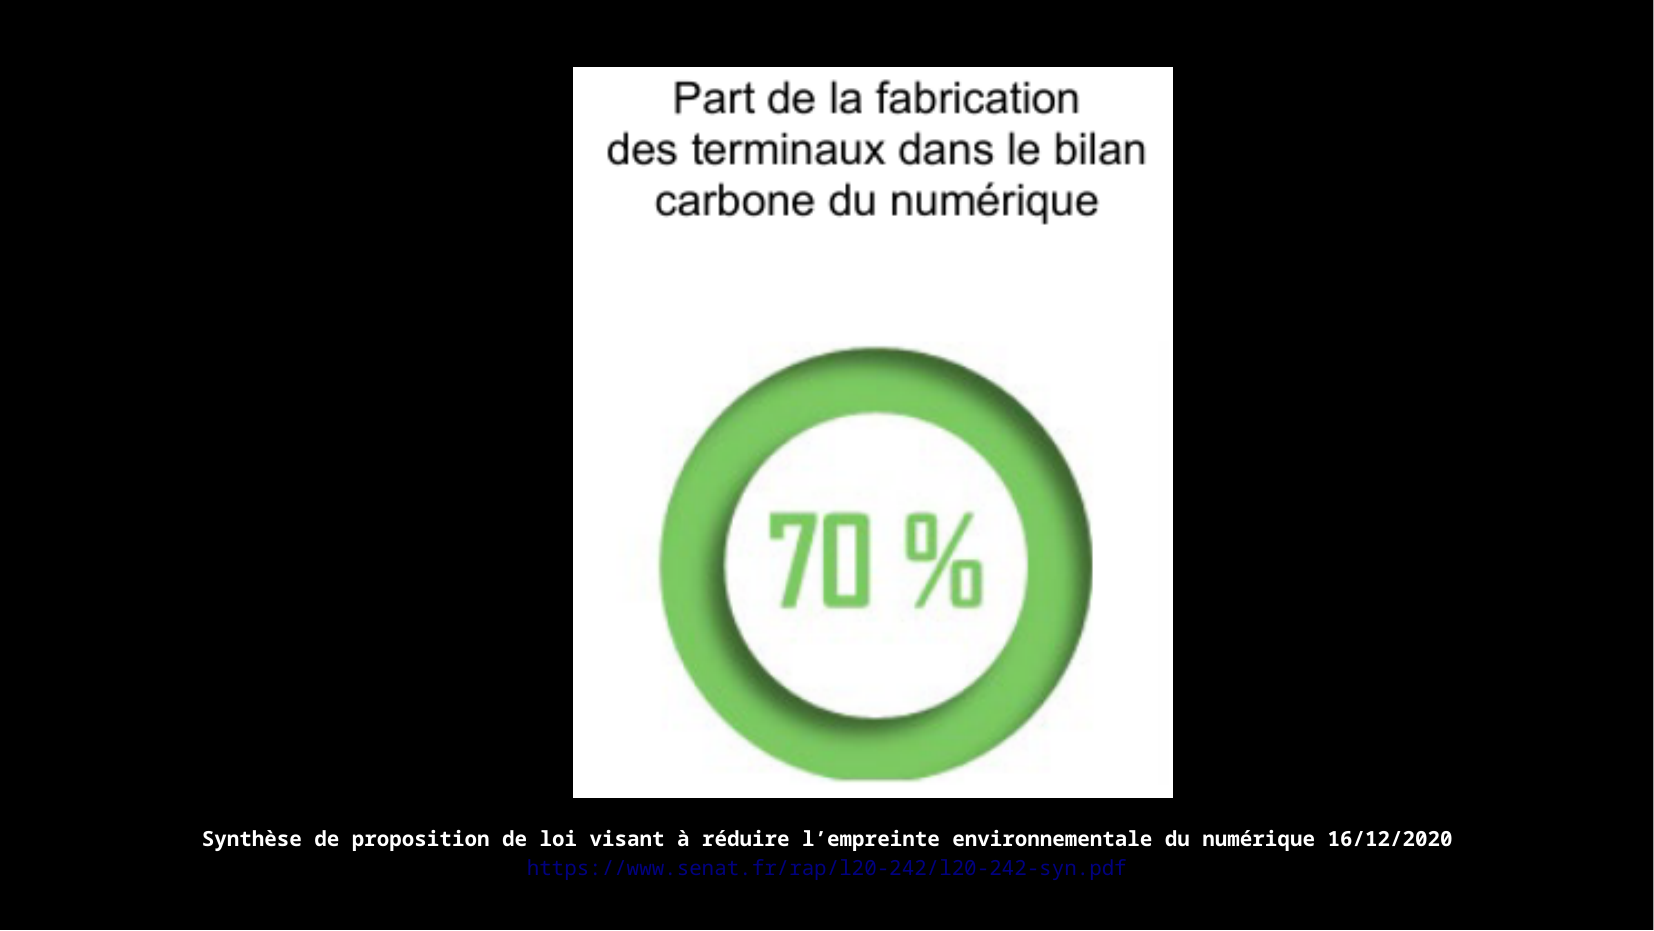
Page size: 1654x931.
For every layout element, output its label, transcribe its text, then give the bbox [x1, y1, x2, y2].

title Synthèse de proposition de loi visant à réduire l’empreinte environnementale du numérique 16/12/2020https://www.senat.fr/rap/l20-242/l20-242-syn.pdf [82, 775, 1571, 931]
picture [573, 67, 1173, 798]
